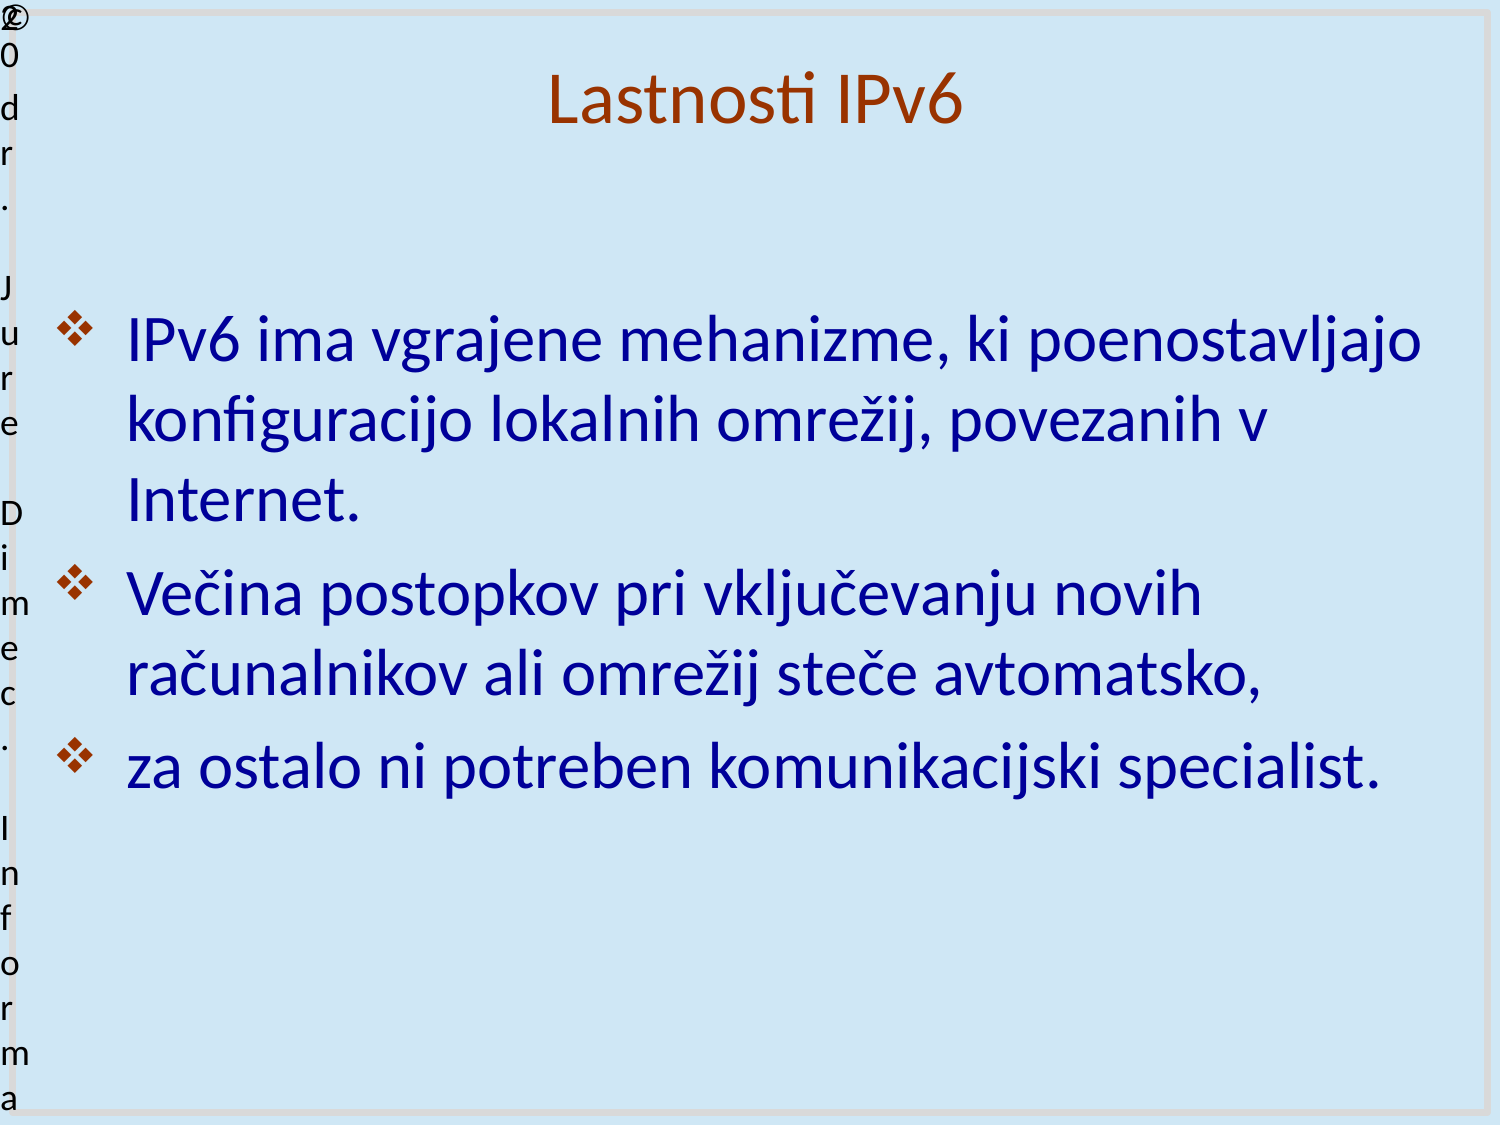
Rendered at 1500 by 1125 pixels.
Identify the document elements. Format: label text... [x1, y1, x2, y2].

title Lastnosti IPv6 [37, 37, 1475, 150]
list IPv6 ima vgrajene mehanizme, ki poenostavljajo konfiguracijo lokalnih omrežij, povezanih v Internet. Večina postopkov pri vključevanju novih računalnikov ali omrežij steče avtomatsko, za ostalo ni potreben komunikacijski specialist. [37, 287, 1475, 1050]
